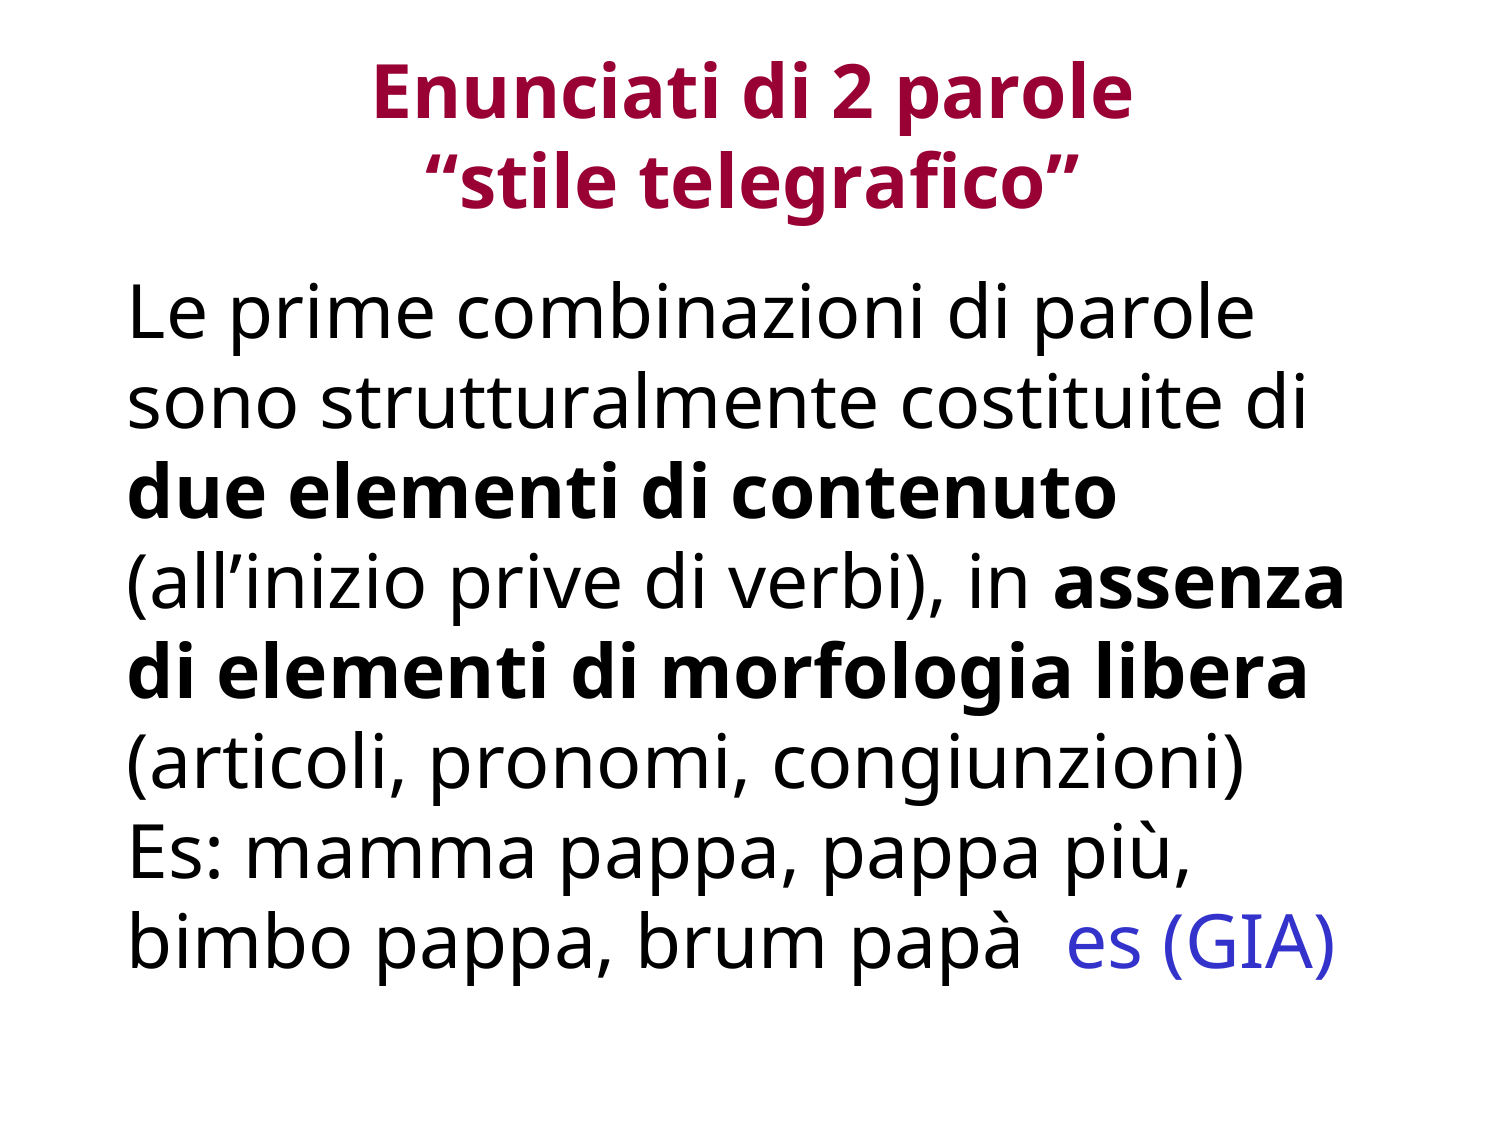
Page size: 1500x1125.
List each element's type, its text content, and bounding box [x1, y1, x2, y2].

text_box Le prime combinazioni di parole sono strutturalmente costituite di due elementi di contenuto (all’inizio prive di verbi), in assenza di elementi di morfologia libera (articoli, pronomi, congiunzioni) Es: mamma pappa, pappa più, bimbo pappa, brum papà es (GIA) [112, 255, 1415, 1004]
title Enunciati di 2 parole “stile telegrafico” [76, 36, 1430, 160]
list [29, 160, 1459, 1083]
